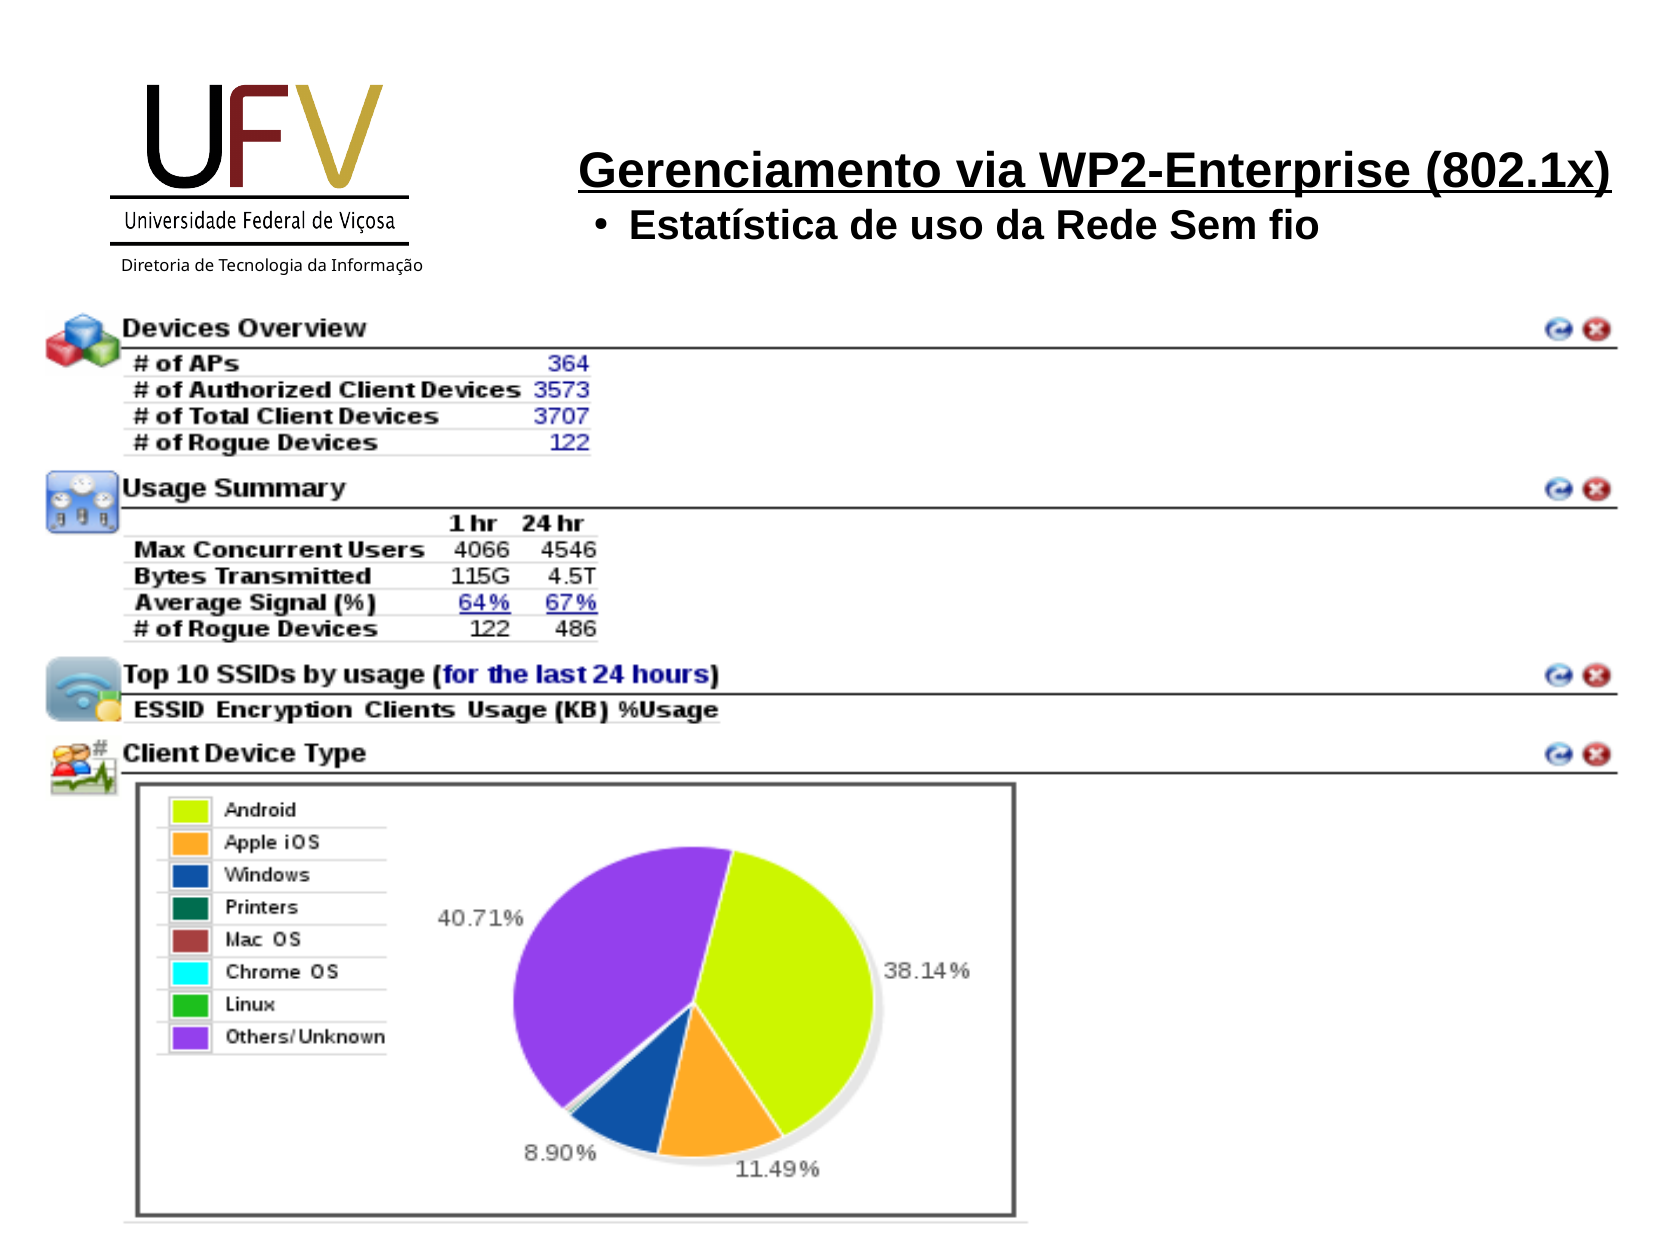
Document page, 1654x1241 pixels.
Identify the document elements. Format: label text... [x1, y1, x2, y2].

text_box Diretoria de Tecnologia da Informação [409, 246, 443, 280]
picture [35, 303, 1630, 1232]
picture [110, 47, 409, 283]
text_box Estatística de uso da Rede Sem fio [578, 194, 1654, 256]
title Gerenciamento via WP2-Enterprise (802.1x) [578, 141, 1630, 254]
